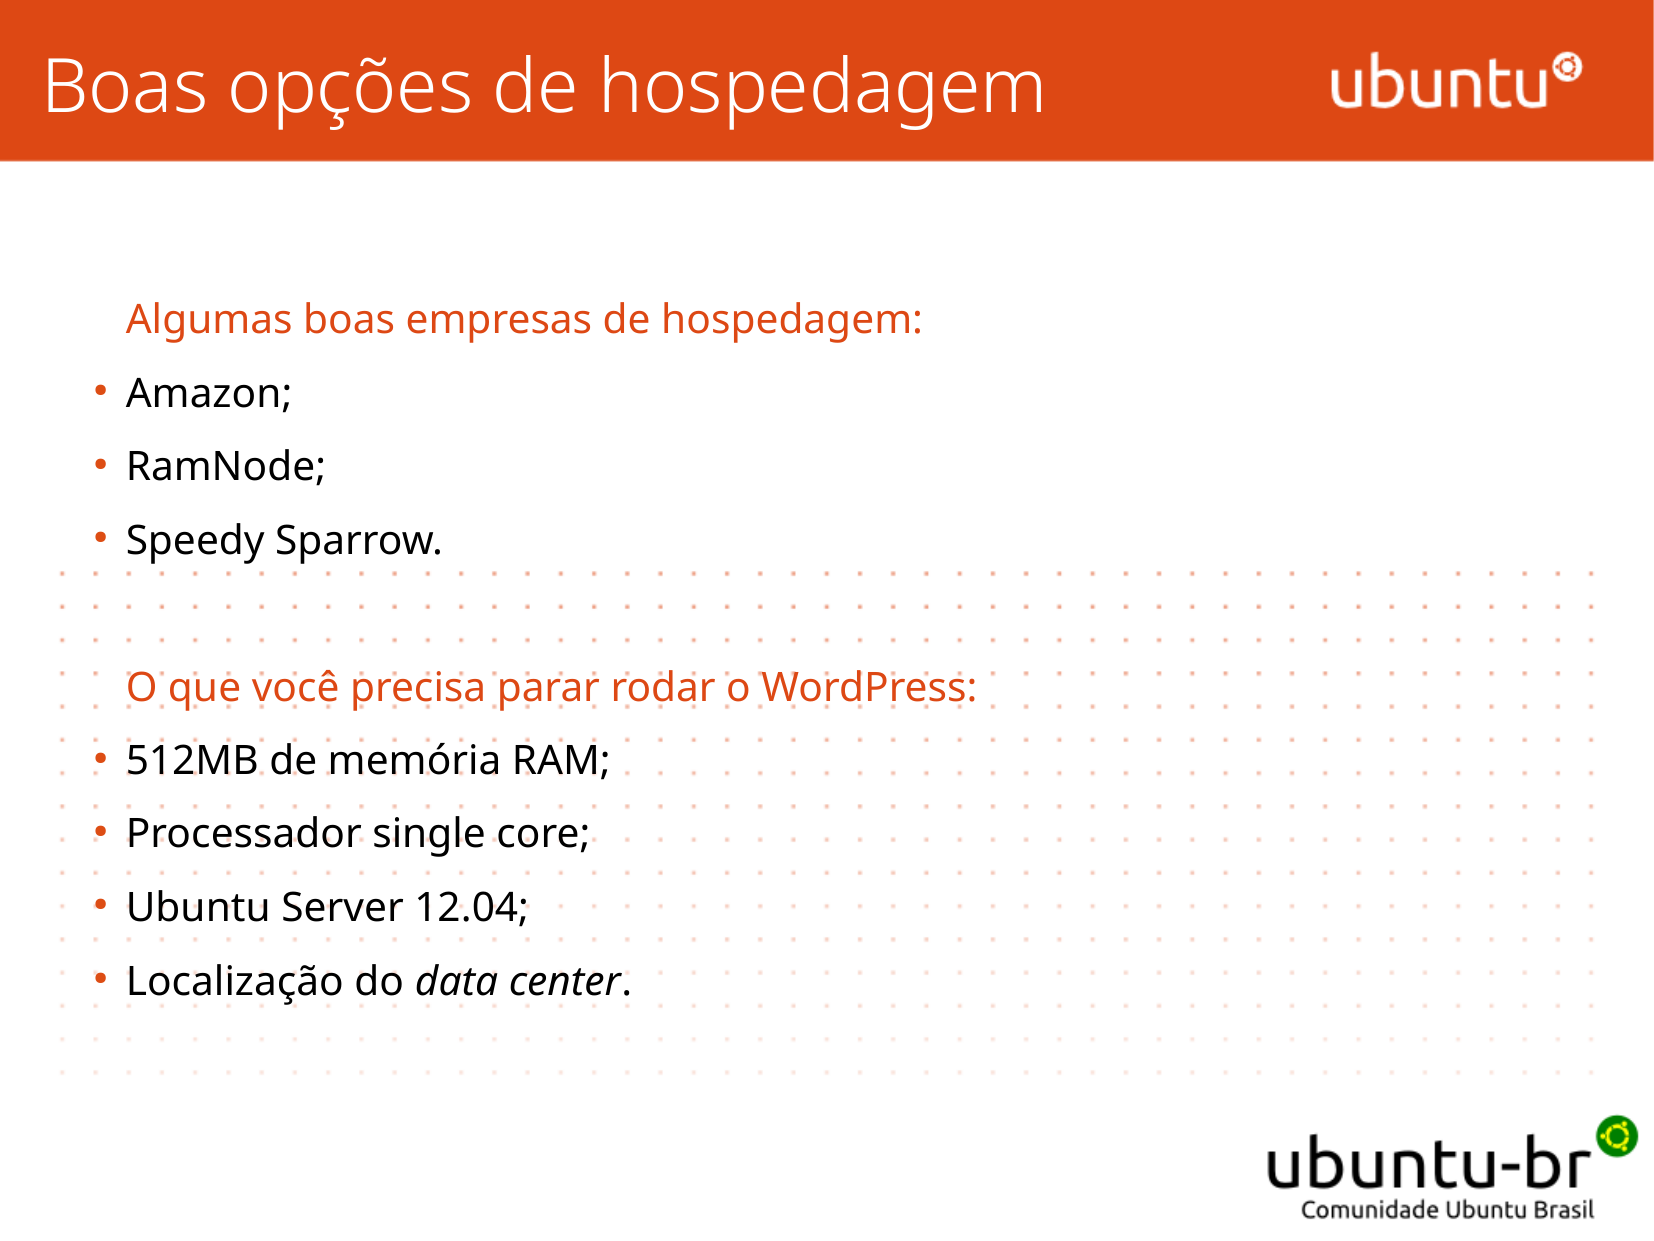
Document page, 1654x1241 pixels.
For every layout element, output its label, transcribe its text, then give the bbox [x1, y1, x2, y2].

picture [0, 0, 1654, 1241]
title Boas opções de hospedagem [41, 31, 1300, 136]
list Algumas boas empresas de hospedagem: Amazon; RamNode; Speedy Sparrow. O que você precisa parar rodar o WordPress: 512MB de memória RAM; Processador single core; Ubuntu Server 12.04; Localização do data center. [82, 290, 1538, 1010]
